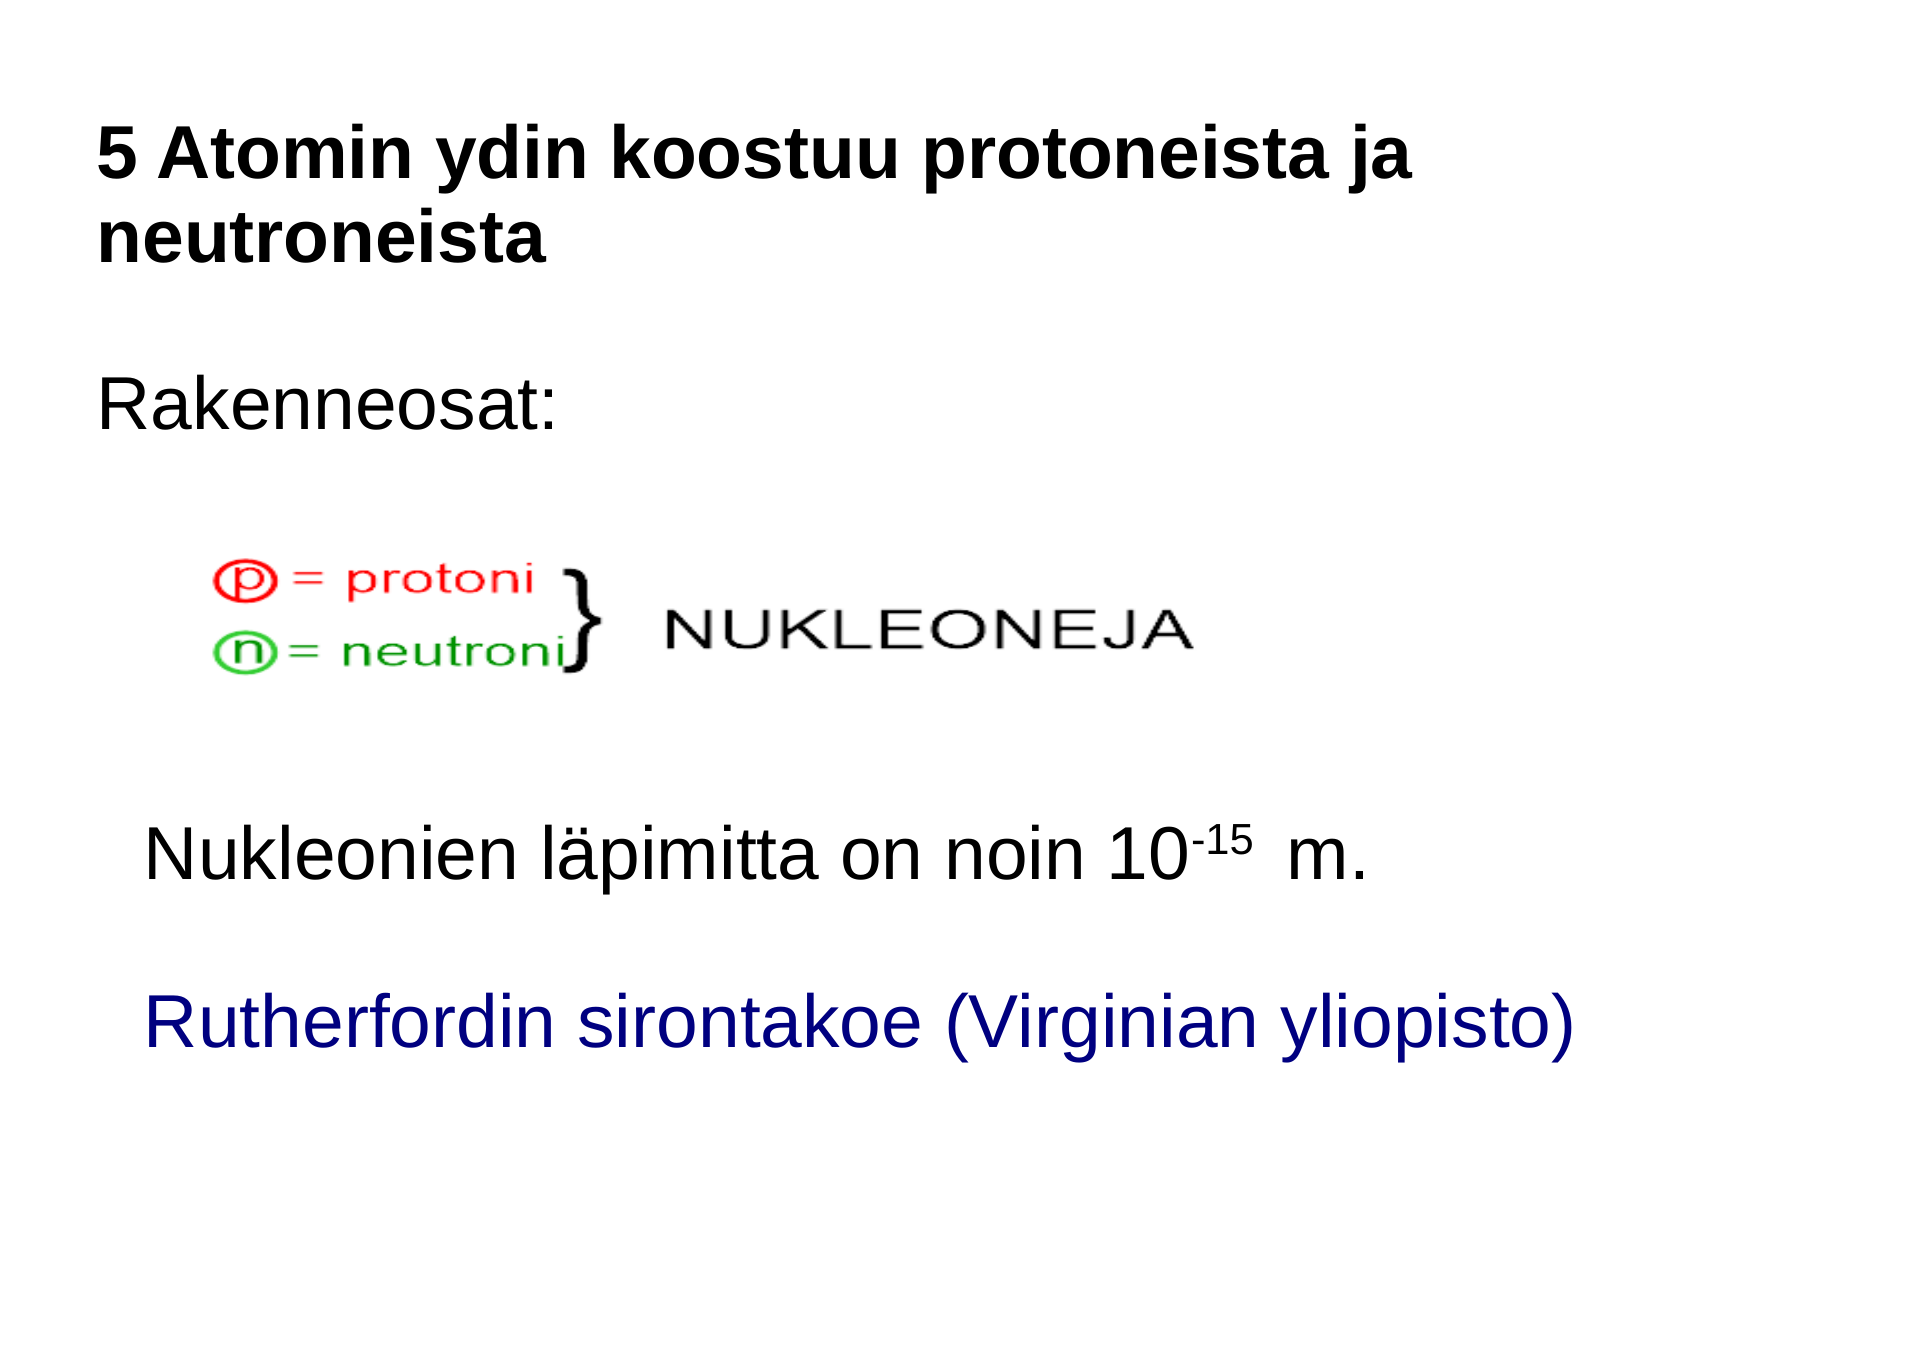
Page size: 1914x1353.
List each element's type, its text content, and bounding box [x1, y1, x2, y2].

picture [118, 502, 1285, 721]
text_box Nukleonien läpimitta on noin 10-15 m. Rutherfordin sirontakoe (Virginian yliopisto) [129, 803, 1695, 1071]
text_box 5 Atomin ydin koostuu protoneista ja neutroneista Rakenneosat: [81, 102, 1545, 454]
